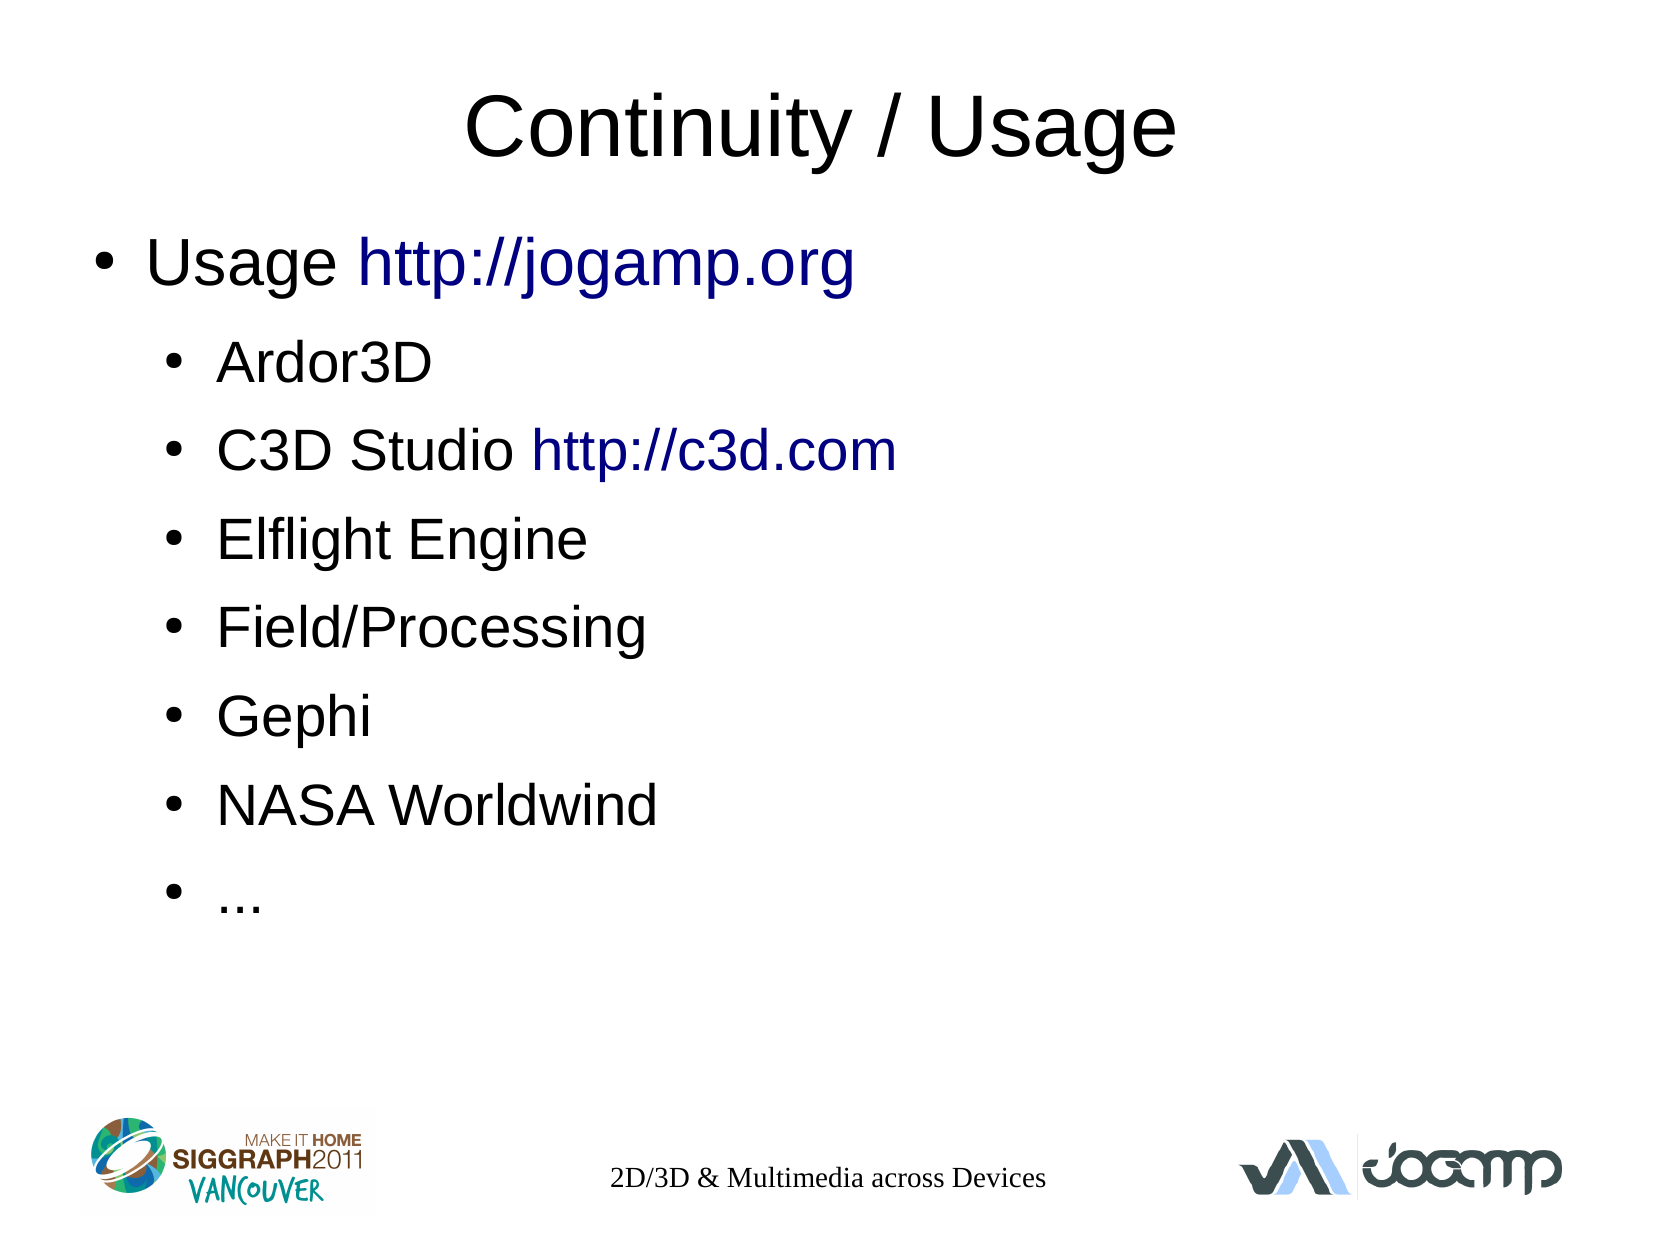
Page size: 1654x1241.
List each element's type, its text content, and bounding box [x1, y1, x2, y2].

title Continuity / Usage [68, 64, 1576, 188]
list Usage http://jogamp.org Ardor3D C3D Studio http://c3d.com Elflight Engine Field/Processing Gephi NASA Worldwind ... [75, 225, 1571, 1109]
picture [1237, 1134, 1562, 1200]
picture [80, 1109, 376, 1217]
